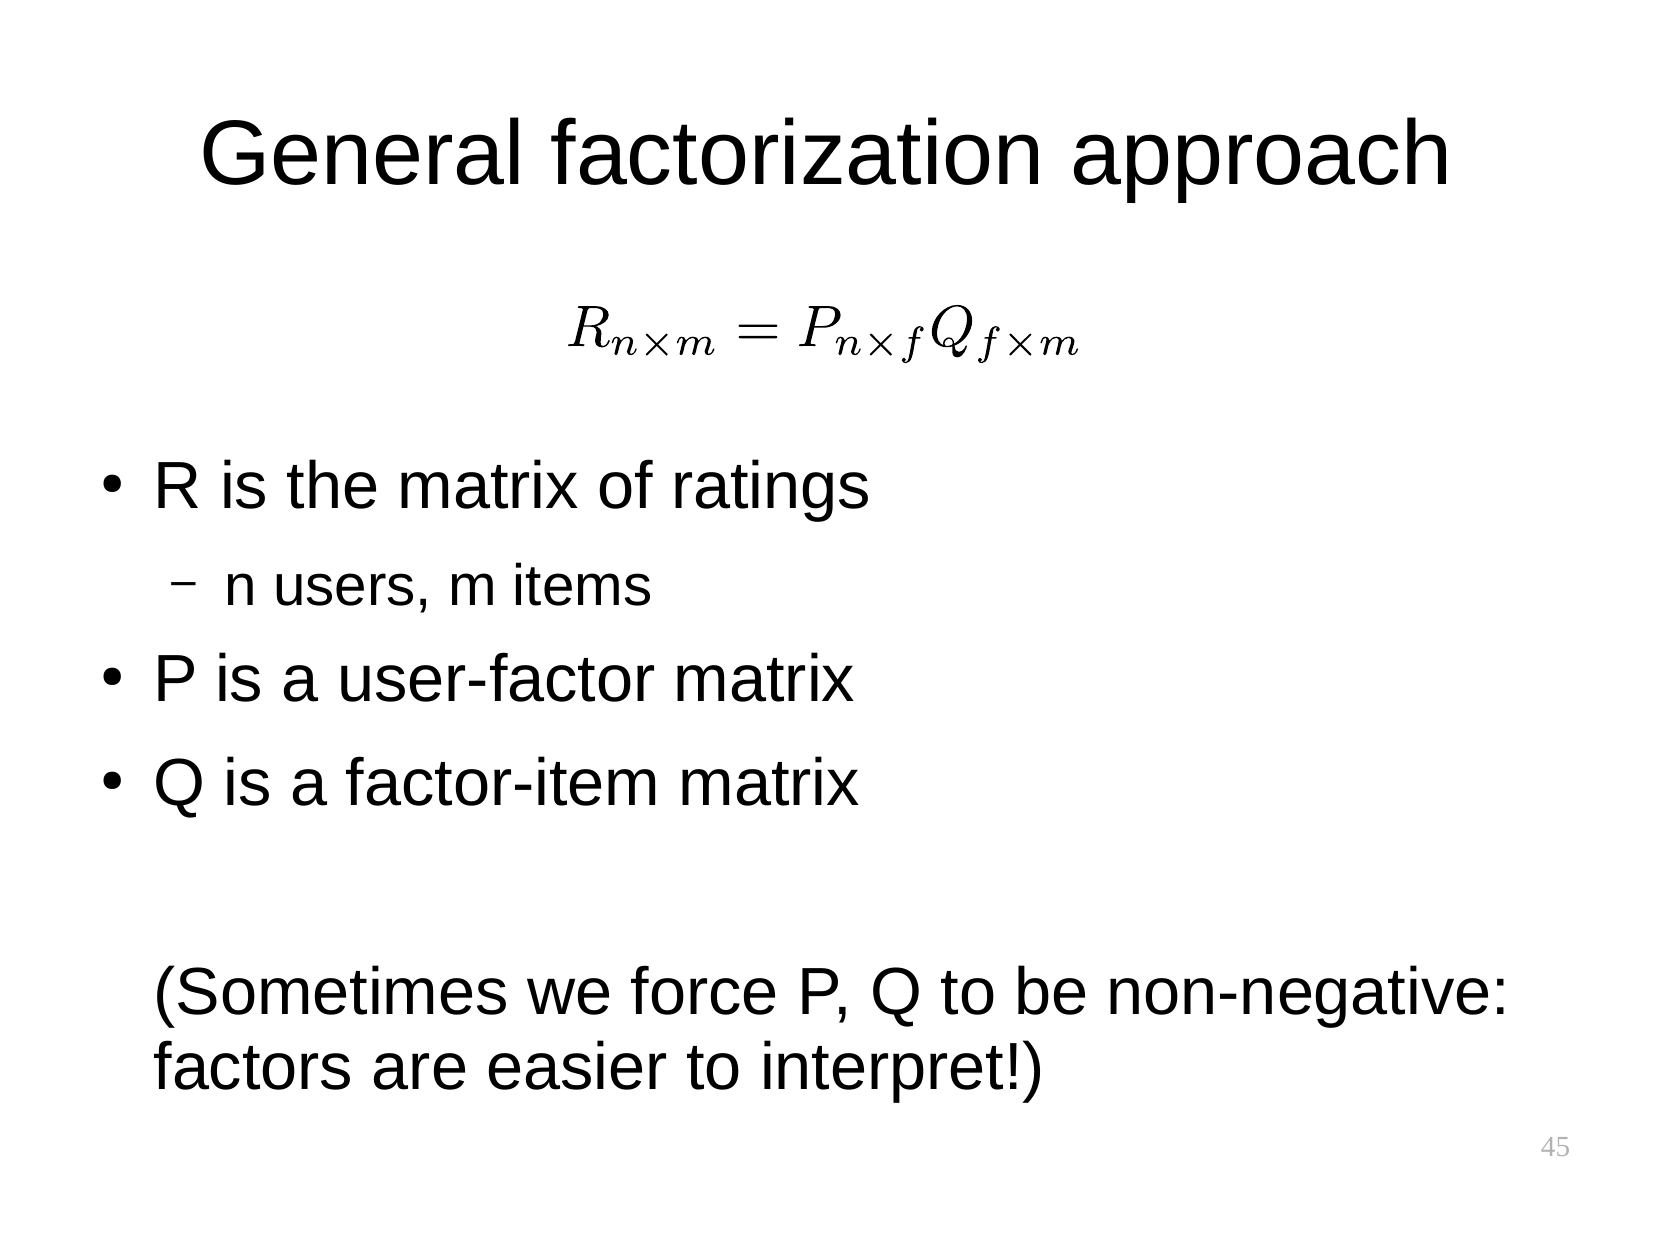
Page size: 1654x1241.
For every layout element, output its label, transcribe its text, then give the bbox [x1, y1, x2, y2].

list R is the matrix of ratings n users, m items P is a user-factor matrix Q is a factor-item matrix (Sometimes we force P, Q to be non-negative: factors are easier to interpret!) [82, 448, 1571, 1171]
text_box [565, 304, 1081, 364]
title General factorization approach [82, 49, 1571, 257]
